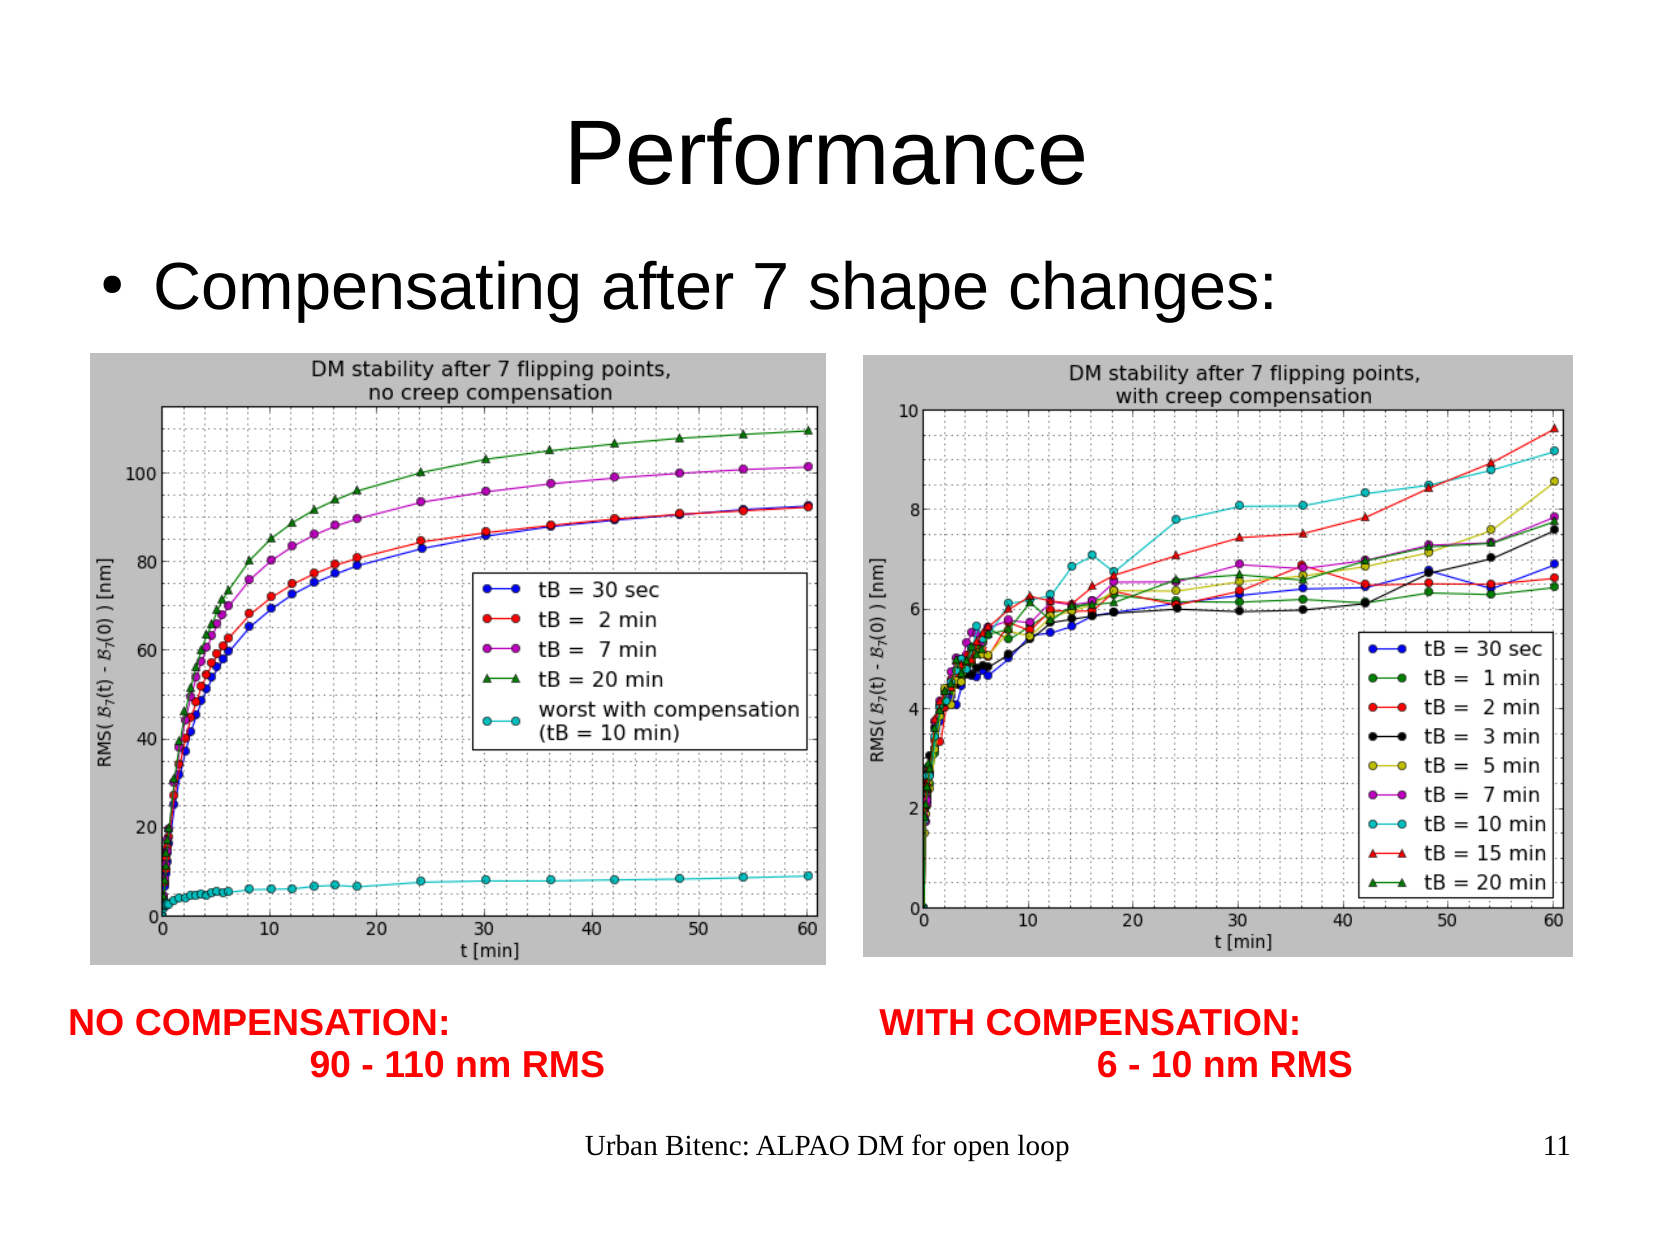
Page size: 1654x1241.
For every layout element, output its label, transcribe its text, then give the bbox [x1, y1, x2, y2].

text_box NO COMPENSATION: WITH COMPENSATION: 90 - 110 nm RMS 6 - 10 nm RMS [53, 993, 1372, 1093]
picture [90, 353, 826, 966]
title Performance [82, 49, 1571, 257]
picture [863, 355, 1573, 957]
list Compensating after 7 shape changes: [82, 248, 1538, 969]
